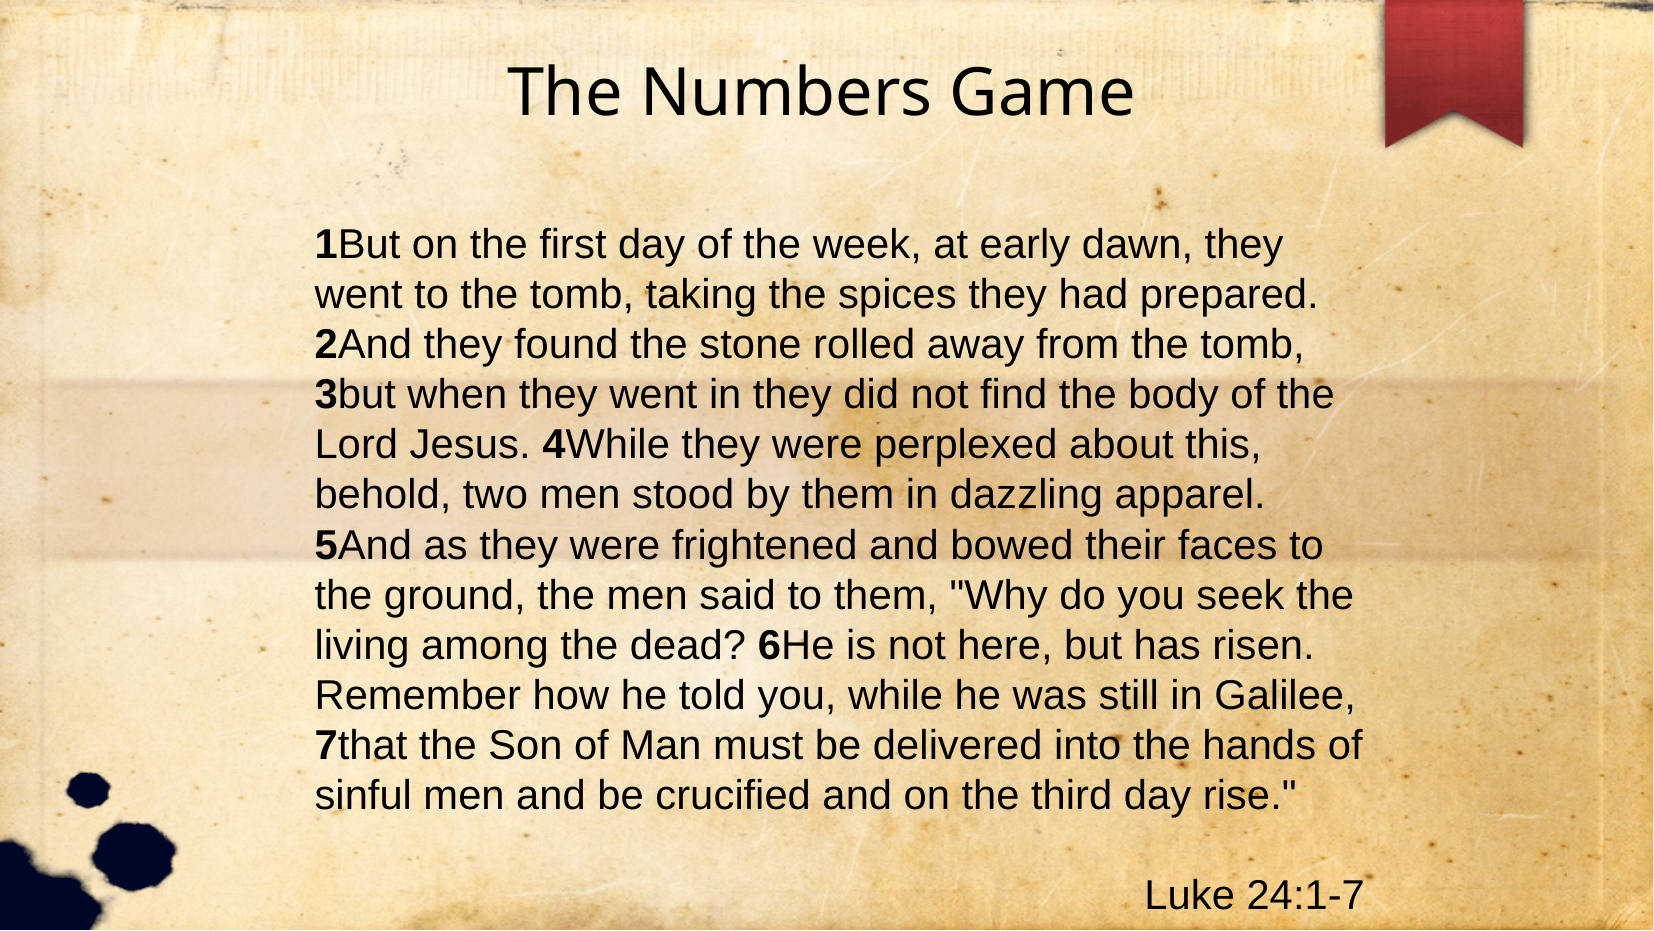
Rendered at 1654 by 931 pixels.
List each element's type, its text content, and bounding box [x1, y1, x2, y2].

picture [0, 0, 1654, 930]
text_box 1But on the first day of the week, at early dawn, they went to the tomb, taking the spices they had prepared. 2And they found the stone rolled away from the tomb, 3but when they went in they did not find the body of the Lord Jesus. 4While they were perplexed about this, behold, two men stood by them in dazzling apparel. 5And as they were frightened and bowed their faces to the ground, the men said to them, "Why do you seek the living among the dead? 6He is not here, but has risen. Remember how he told you, while he was still in Galilee, 7that the Son of Man must be delivered into the hands of sinful men and be crucified and on the third day rise." Luke 24:1-7 [299, 209, 1380, 900]
title The Numbers Game [289, 0, 1355, 194]
